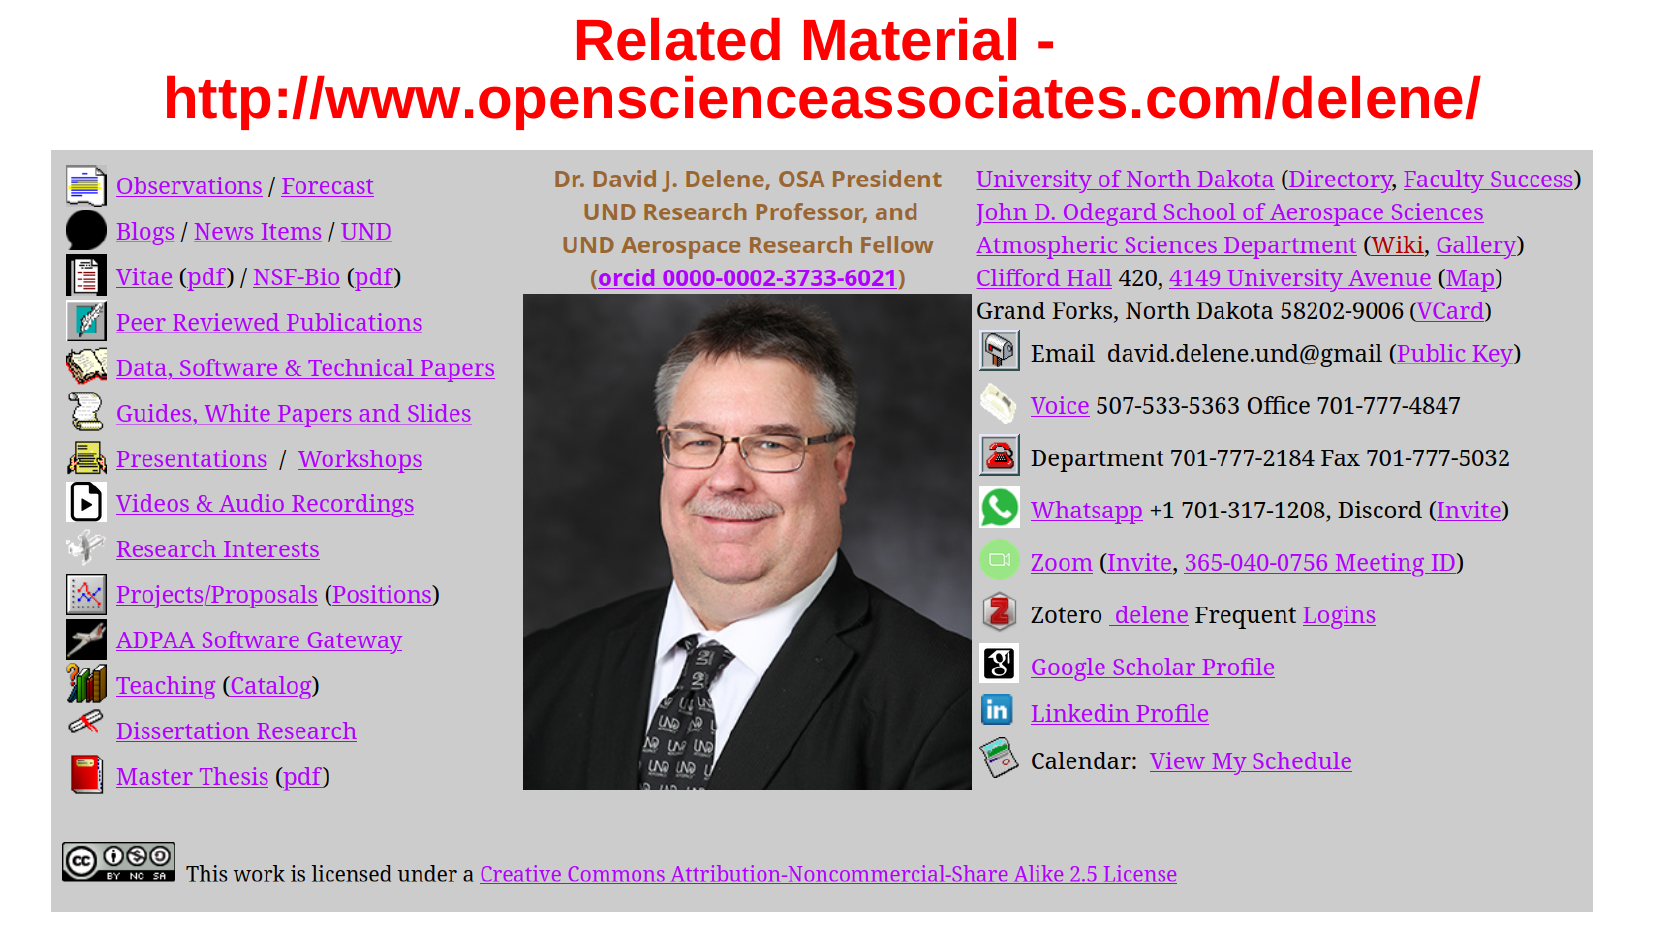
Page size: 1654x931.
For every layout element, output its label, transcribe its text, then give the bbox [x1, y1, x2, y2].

title Related Material - http://www.openscienceassociates.com/delene/ [0, 0, 1647, 151]
picture [51, 150, 1593, 912]
